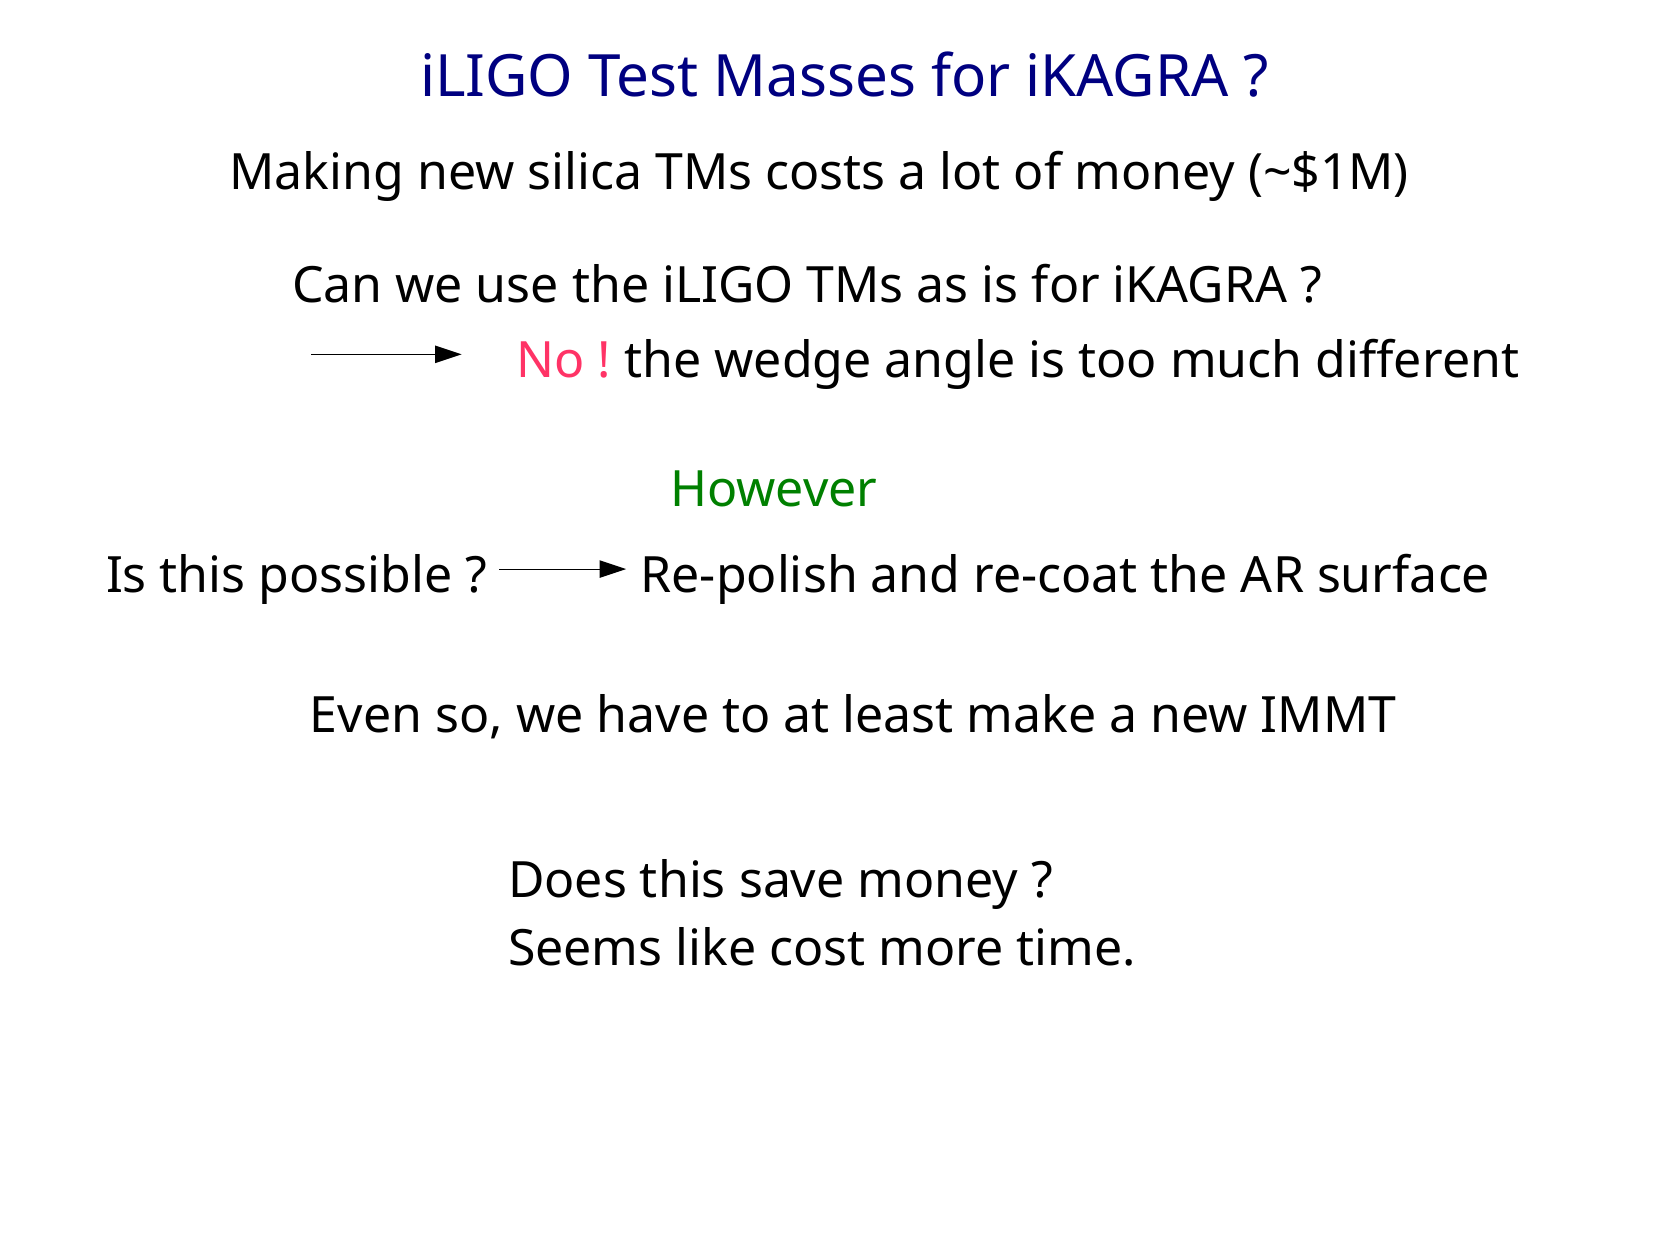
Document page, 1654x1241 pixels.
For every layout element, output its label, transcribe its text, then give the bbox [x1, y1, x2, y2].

text_box Can we use the iLIGO TMs as is for iKAGRA ? [277, 241, 1300, 317]
text_box iLIGO Test Masses for iKAGRA ? [405, 26, 1249, 112]
text_box Making new silica TMs costs a lot of money (~$1M) [214, 128, 1388, 204]
text_box Is this possible ? [91, 531, 477, 607]
text_box No ! the wedge angle is too much different [501, 316, 1466, 392]
text_box Re-polish and re-coat the AR surface [626, 531, 1450, 607]
text_box Even so, we have to at least make a new IMMT [295, 671, 1352, 747]
text_box However [655, 445, 881, 521]
text_box Does this save money ? Seems like cost more time. [493, 836, 1106, 972]
